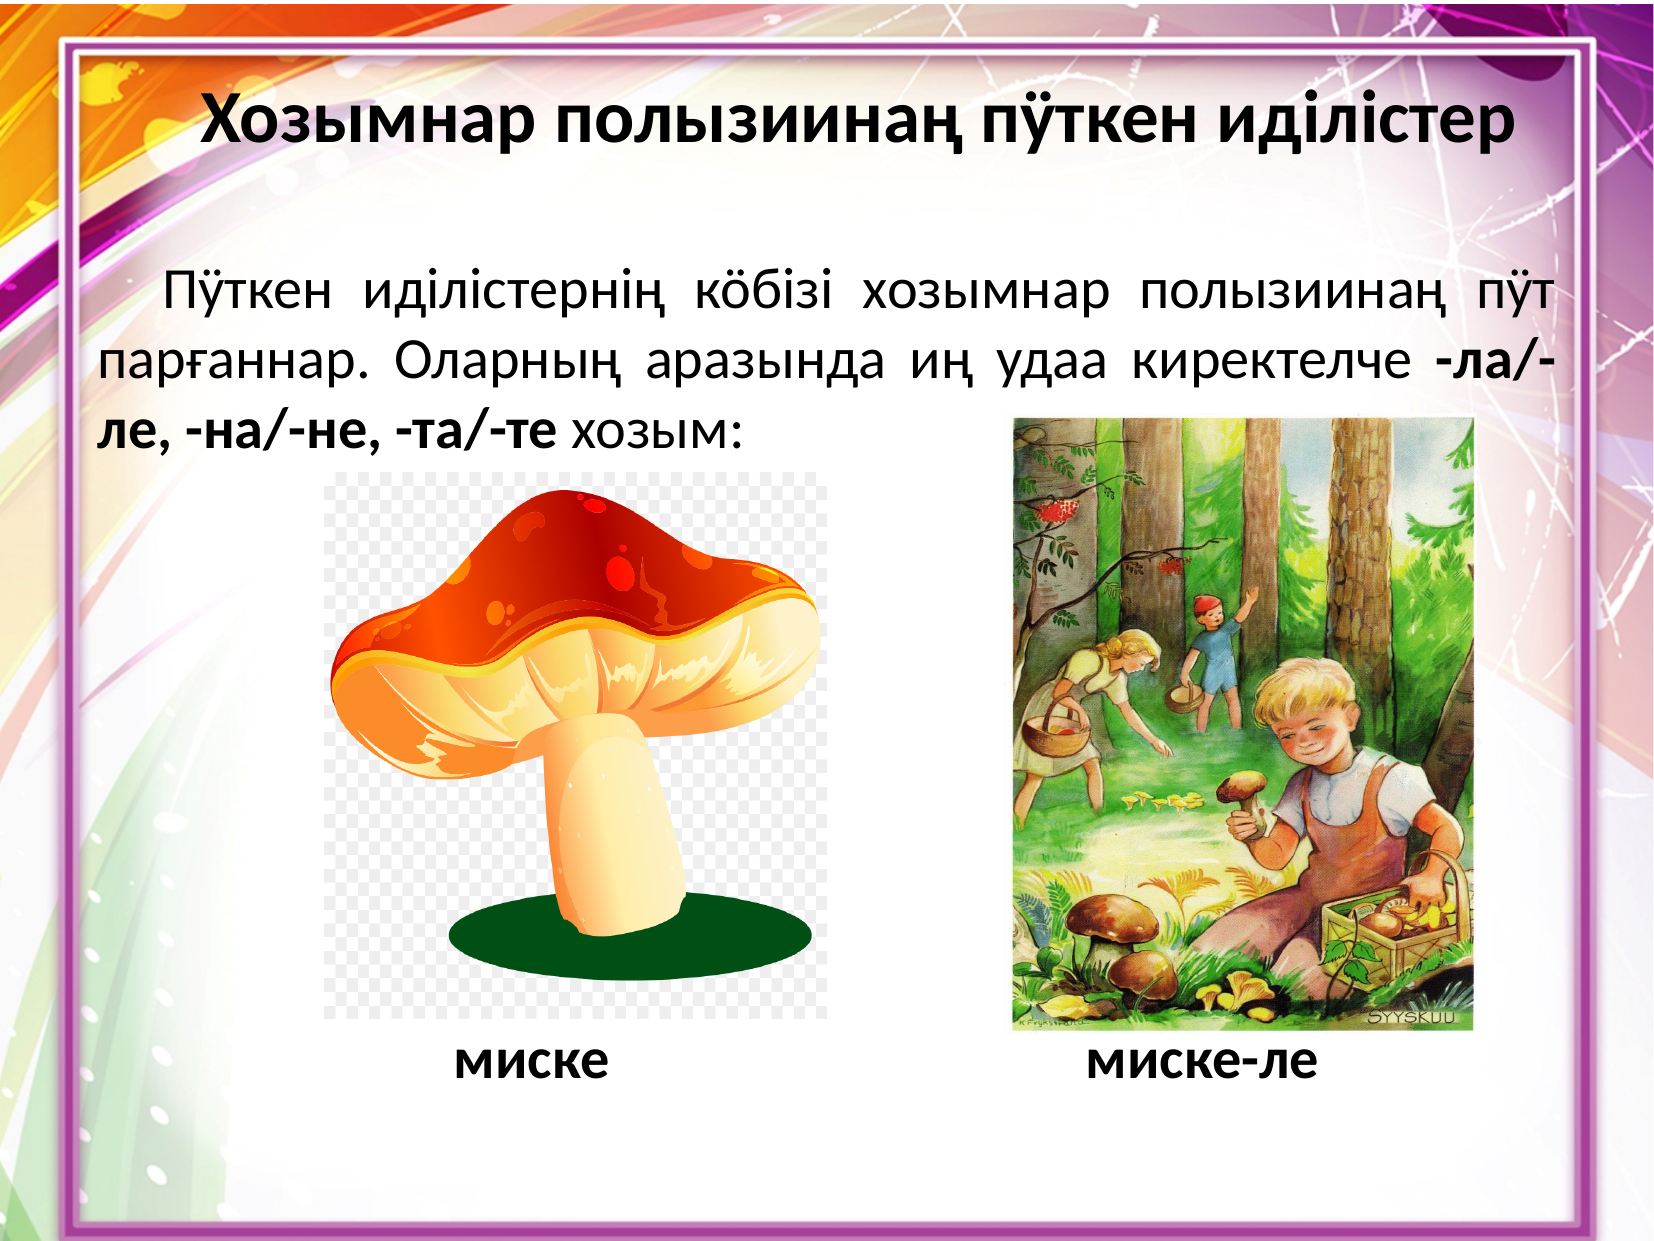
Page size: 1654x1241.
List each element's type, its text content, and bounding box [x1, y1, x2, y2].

picture [0, 4, 1654, 1241]
text_box Хозымнар полызиинаң пӱткен идiлiстер Пӱткен идiлiстернiң кӧбiзi хозымнар полызиинаң пӱт парғаннар. Оларның аразында иң удаа киректелче -ла/-ле, -на/-не, -та/-те хозым: миске миске-ле [82, 60, 1571, 996]
